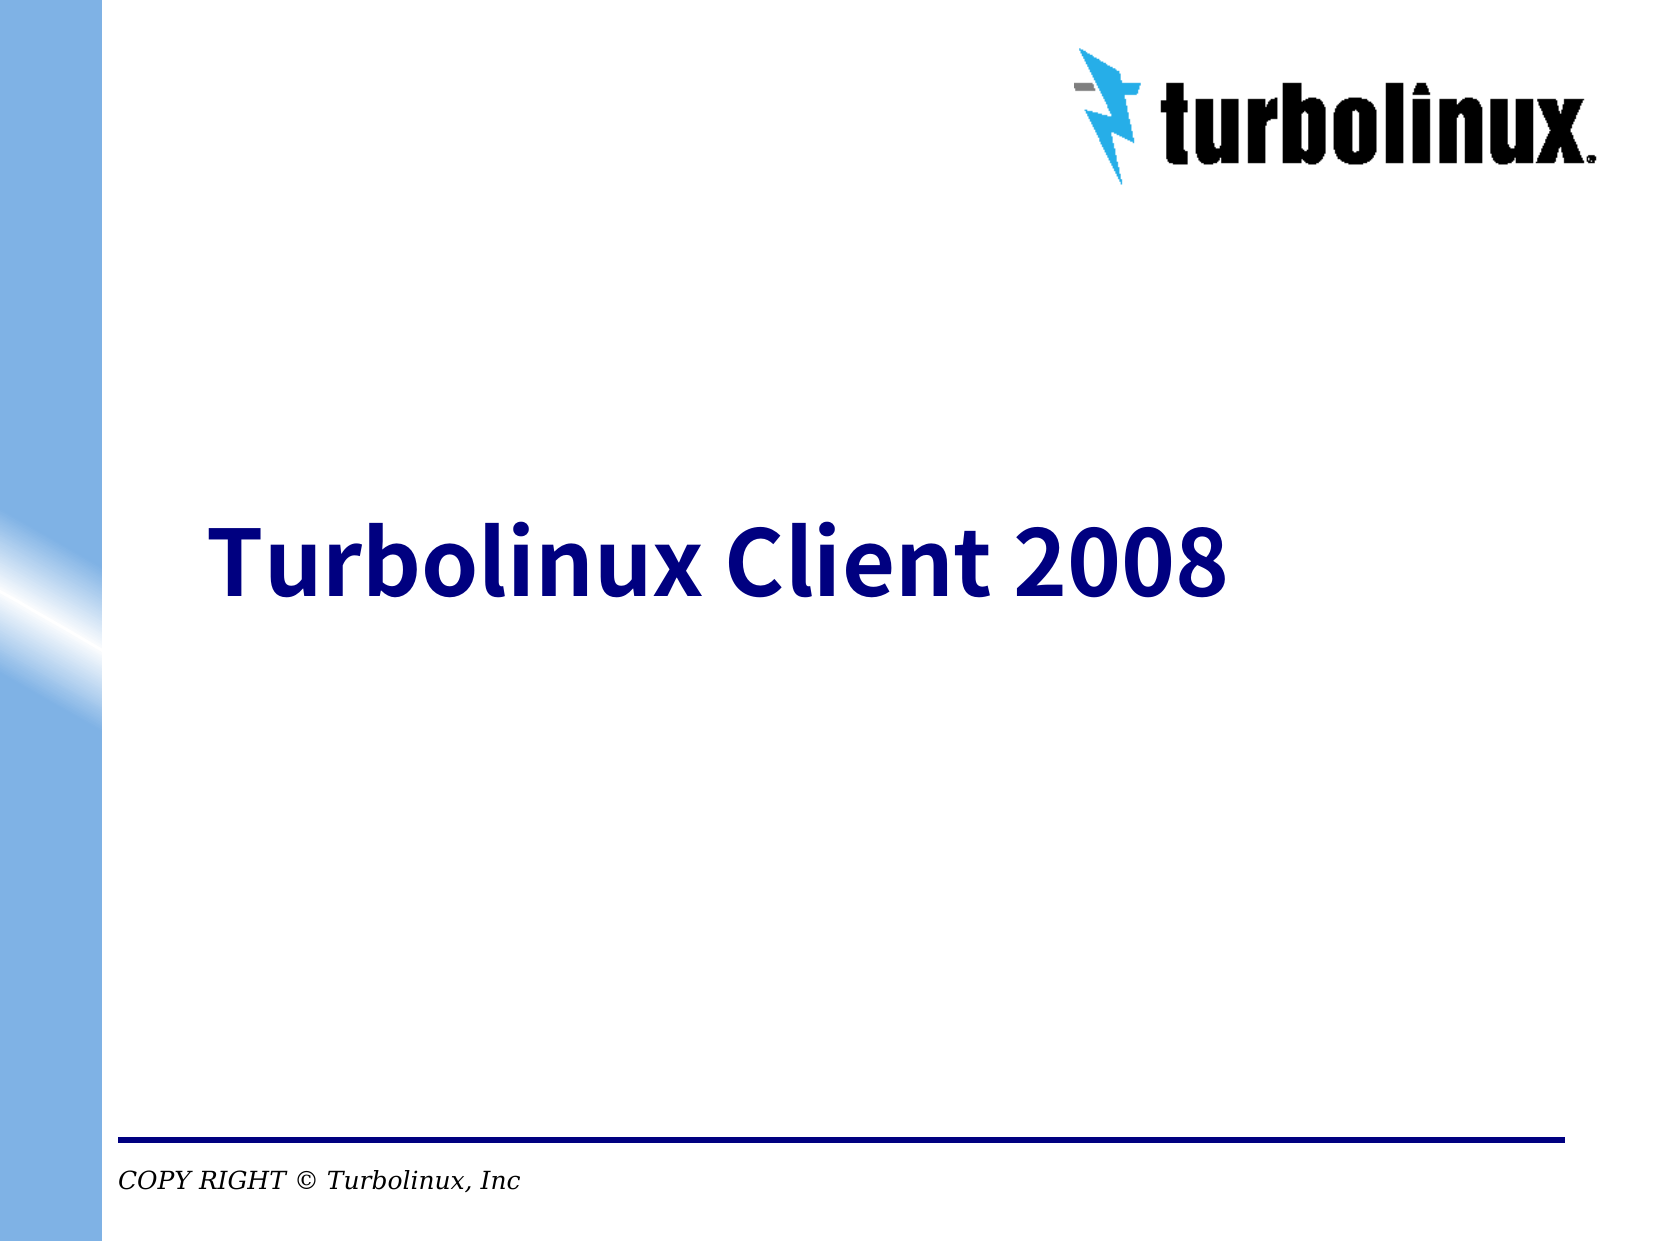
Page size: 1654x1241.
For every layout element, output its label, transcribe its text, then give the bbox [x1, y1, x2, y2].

text_box Turbolinux Client 2008 [206, 490, 1518, 650]
picture [1074, 47, 1607, 186]
